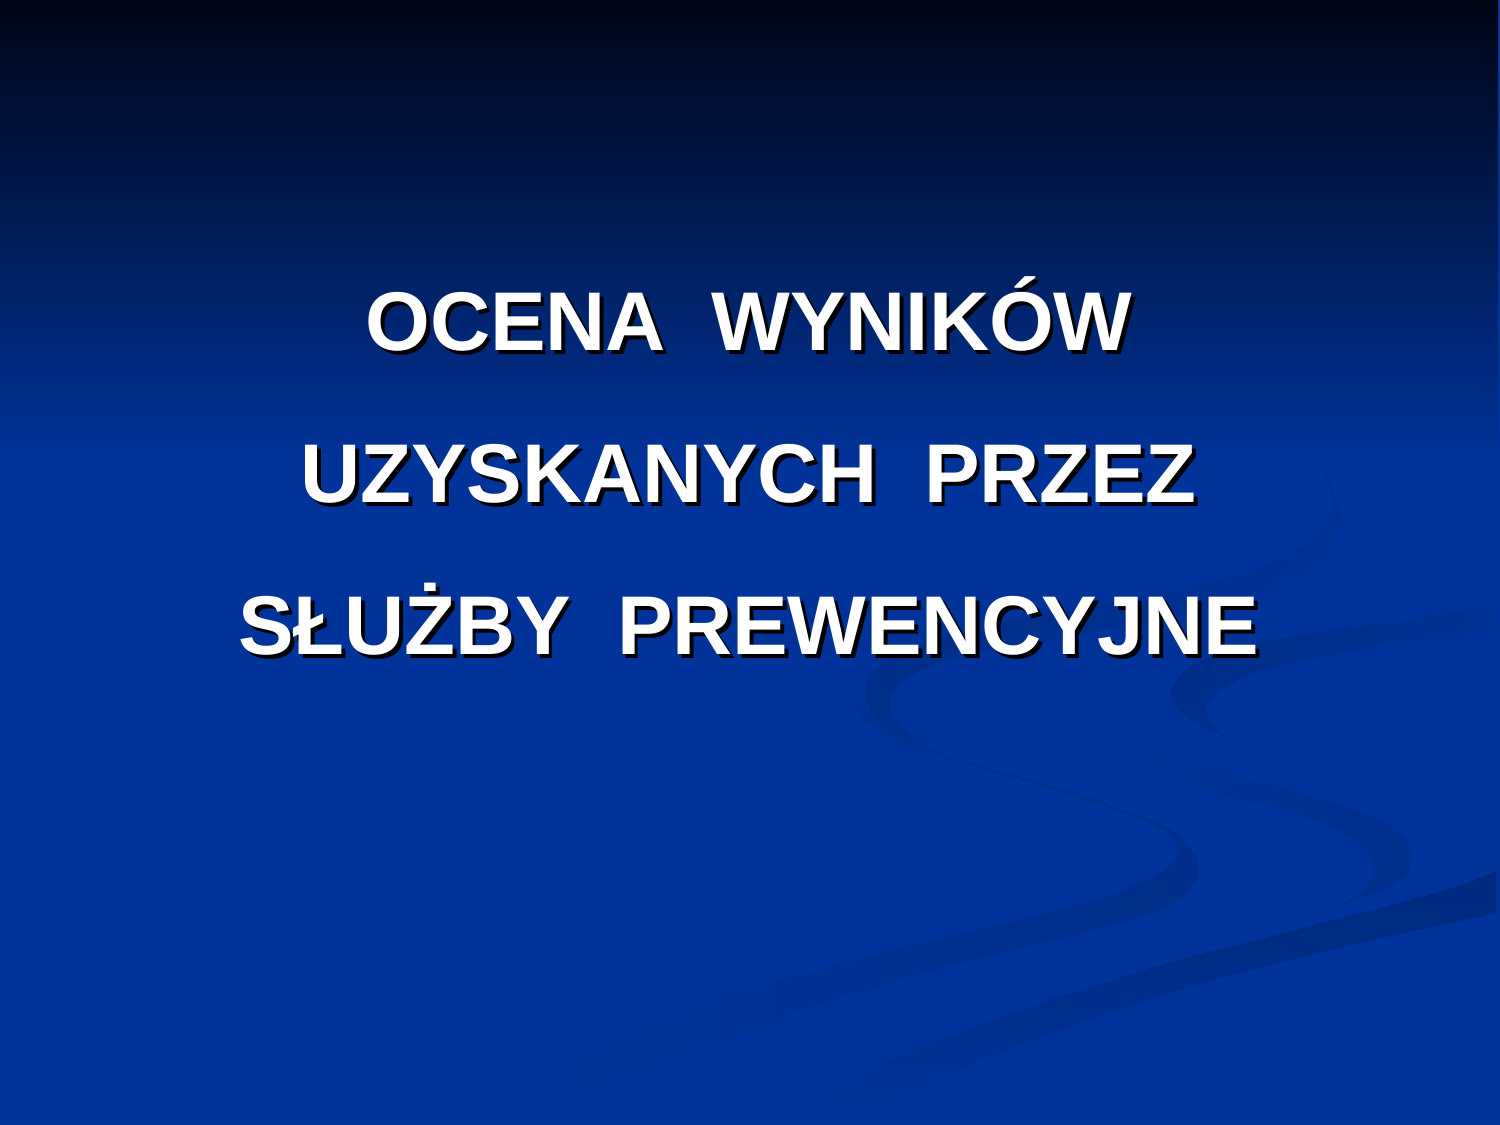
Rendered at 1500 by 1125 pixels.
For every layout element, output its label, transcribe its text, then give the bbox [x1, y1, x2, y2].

list [74, 262, 1423, 1004]
title OCENA WYNIKÓW UZYSKANYCH PRZEZ SŁUŻBY PREWENCYJNE [74, 0, 1423, 262]
